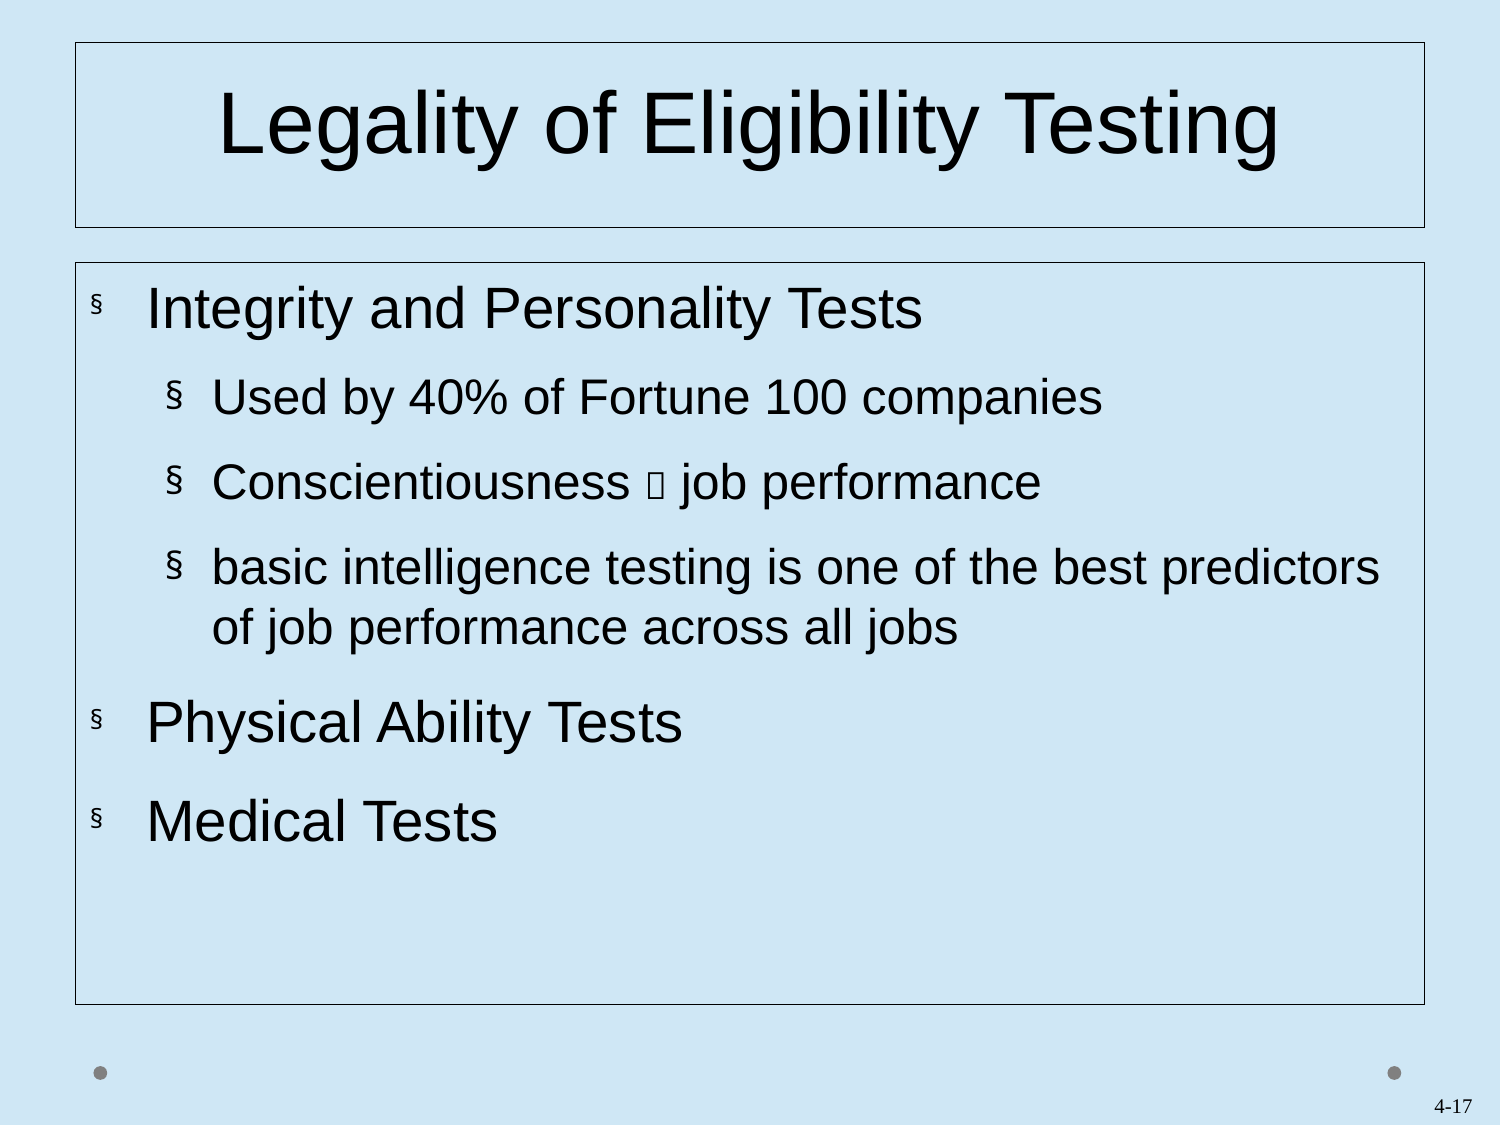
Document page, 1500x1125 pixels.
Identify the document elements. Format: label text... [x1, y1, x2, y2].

title Legality of Eligibility Testing [75, 42, 1425, 228]
list Integrity and Personality Tests Used by 40% of Fortune 100 companies Conscientiousness  job performance basic intelligence testing is one of the best predictors of job performance across all jobs Physical Ability Tests Medical Tests [75, 262, 1425, 1005]
